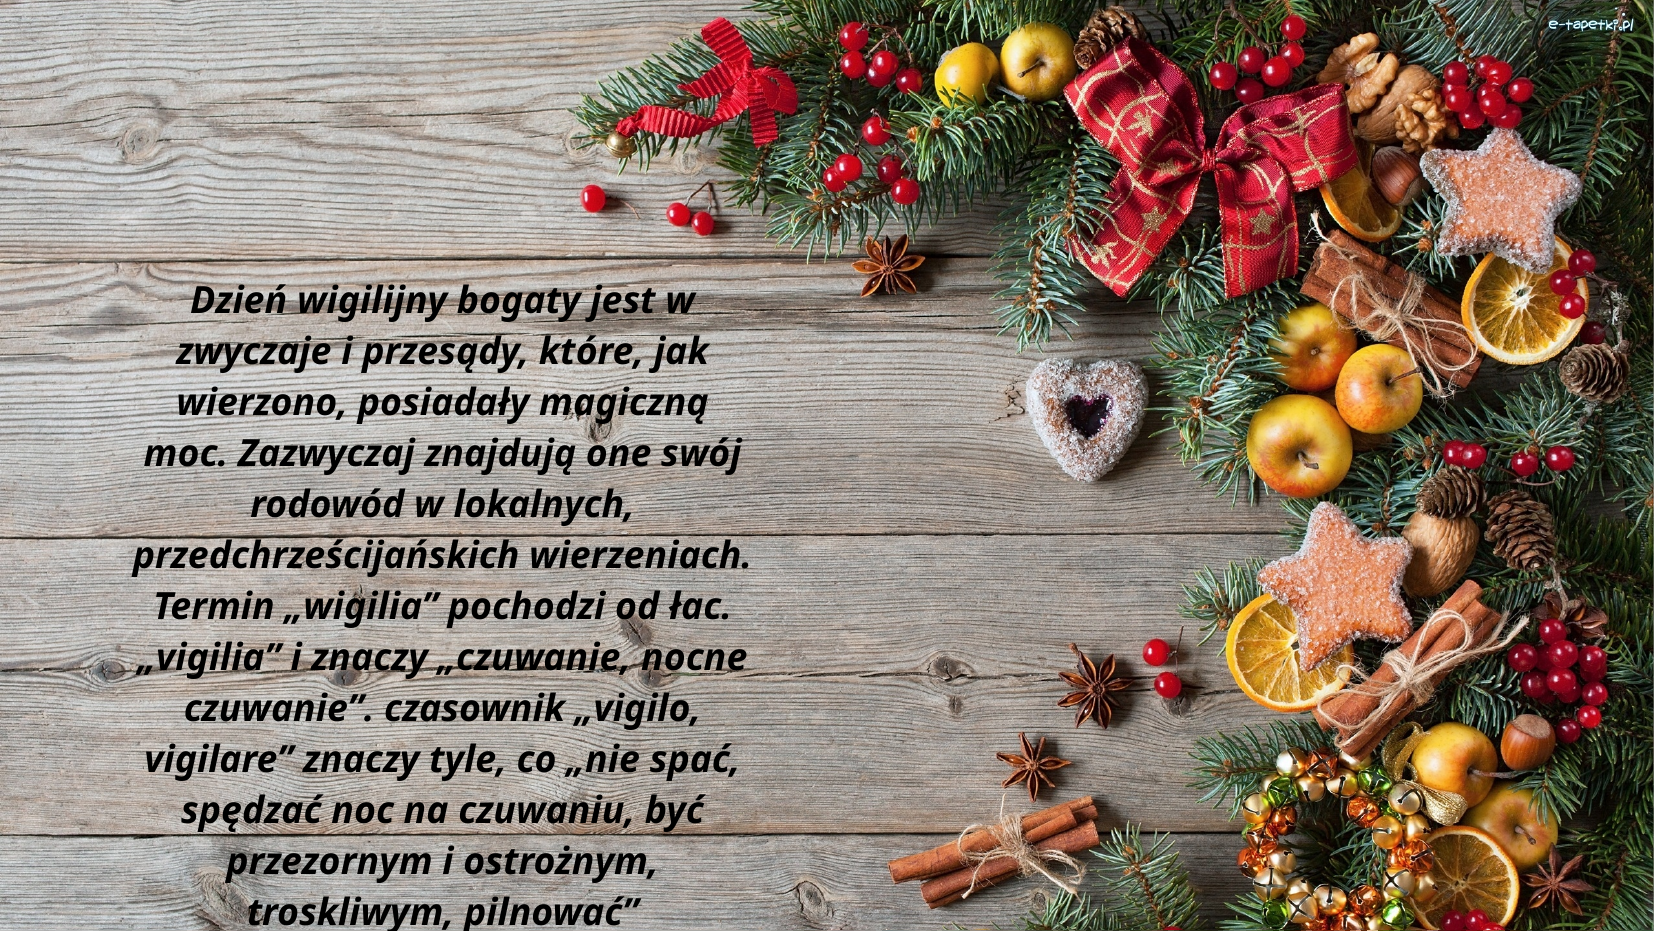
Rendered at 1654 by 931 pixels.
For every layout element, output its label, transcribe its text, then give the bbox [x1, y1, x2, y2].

picture [0, 0, 1654, 931]
text_box Dzień wigilijny bogaty jest w zwyczaje i przesądy, które, jak wierzono, posiadały magiczną moc. Zazwyczaj znajdują one swój rodowód w lokalnych, przedchrześcijańskich wierzeniach. Termin „wigilia” pochodzi od łac. „vigilia” i znaczy „czuwanie, nocne czuwanie”. czasownik „vigilo, vigilare” znaczy tyle, co „nie spać, spędzać noc na czuwaniu, być przezornym i ostrożnym, troskliwym, pilnować” [118, 266, 768, 837]
picture [472, 909, 479, 921]
